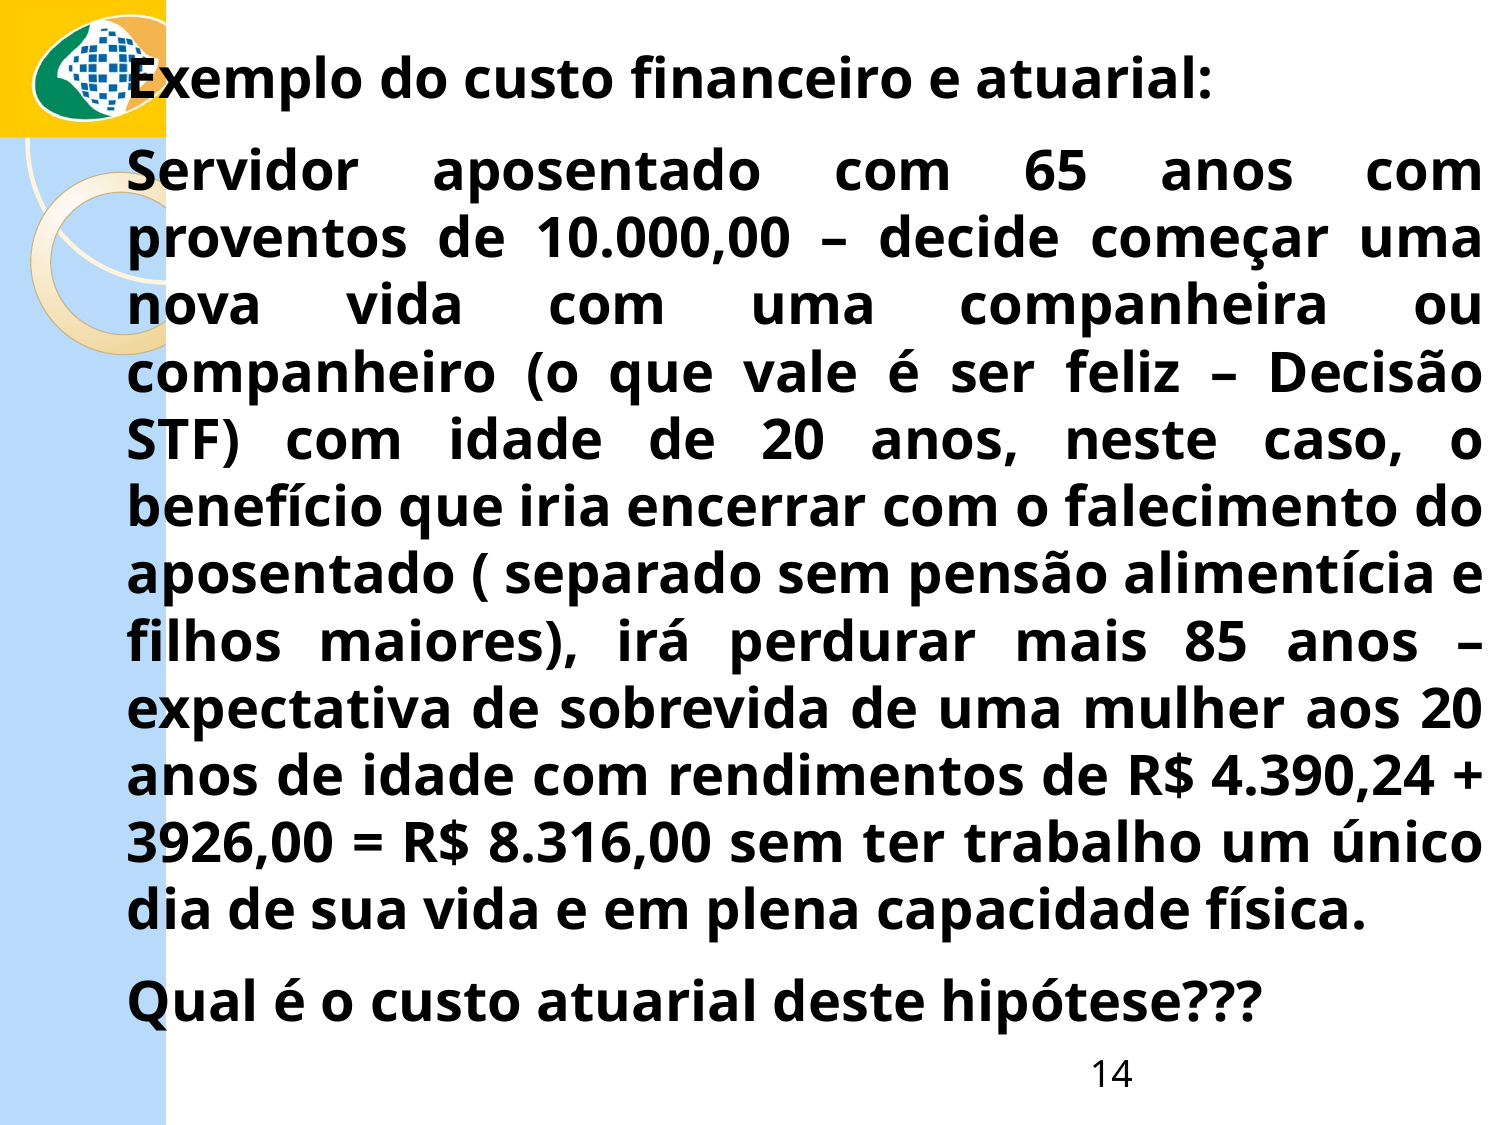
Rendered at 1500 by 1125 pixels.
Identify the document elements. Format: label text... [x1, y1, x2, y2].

slide_number <número> [1074, 1042, 1425, 1103]
list Exemplo do custo financeiro e atuarial: Servidor aposentado com 65 anos com proventos de 10.000,00 – decide começar uma nova vida com uma companheira ou companheiro (o que vale é ser feliz – Decisão STF) com idade de 20 anos, neste caso, o benefício que iria encerrar com o falecimento do aposentado ( separado sem pensão alimentícia e filhos maiores), irá perdurar mais 85 anos – expectativa de sobrevida de uma mulher aos 20 anos de idade com rendimentos de R$ 4.390,24 + 3926,00 = R$ 8.316,00 sem ter trabalho um único dia de sua vida e em plena capacidade física. Qual é o custo atuarial deste hipótese??? [112, 35, 1500, 1070]
title [76, 0, 1500, 102]
picture [24, 12, 112, 125]
